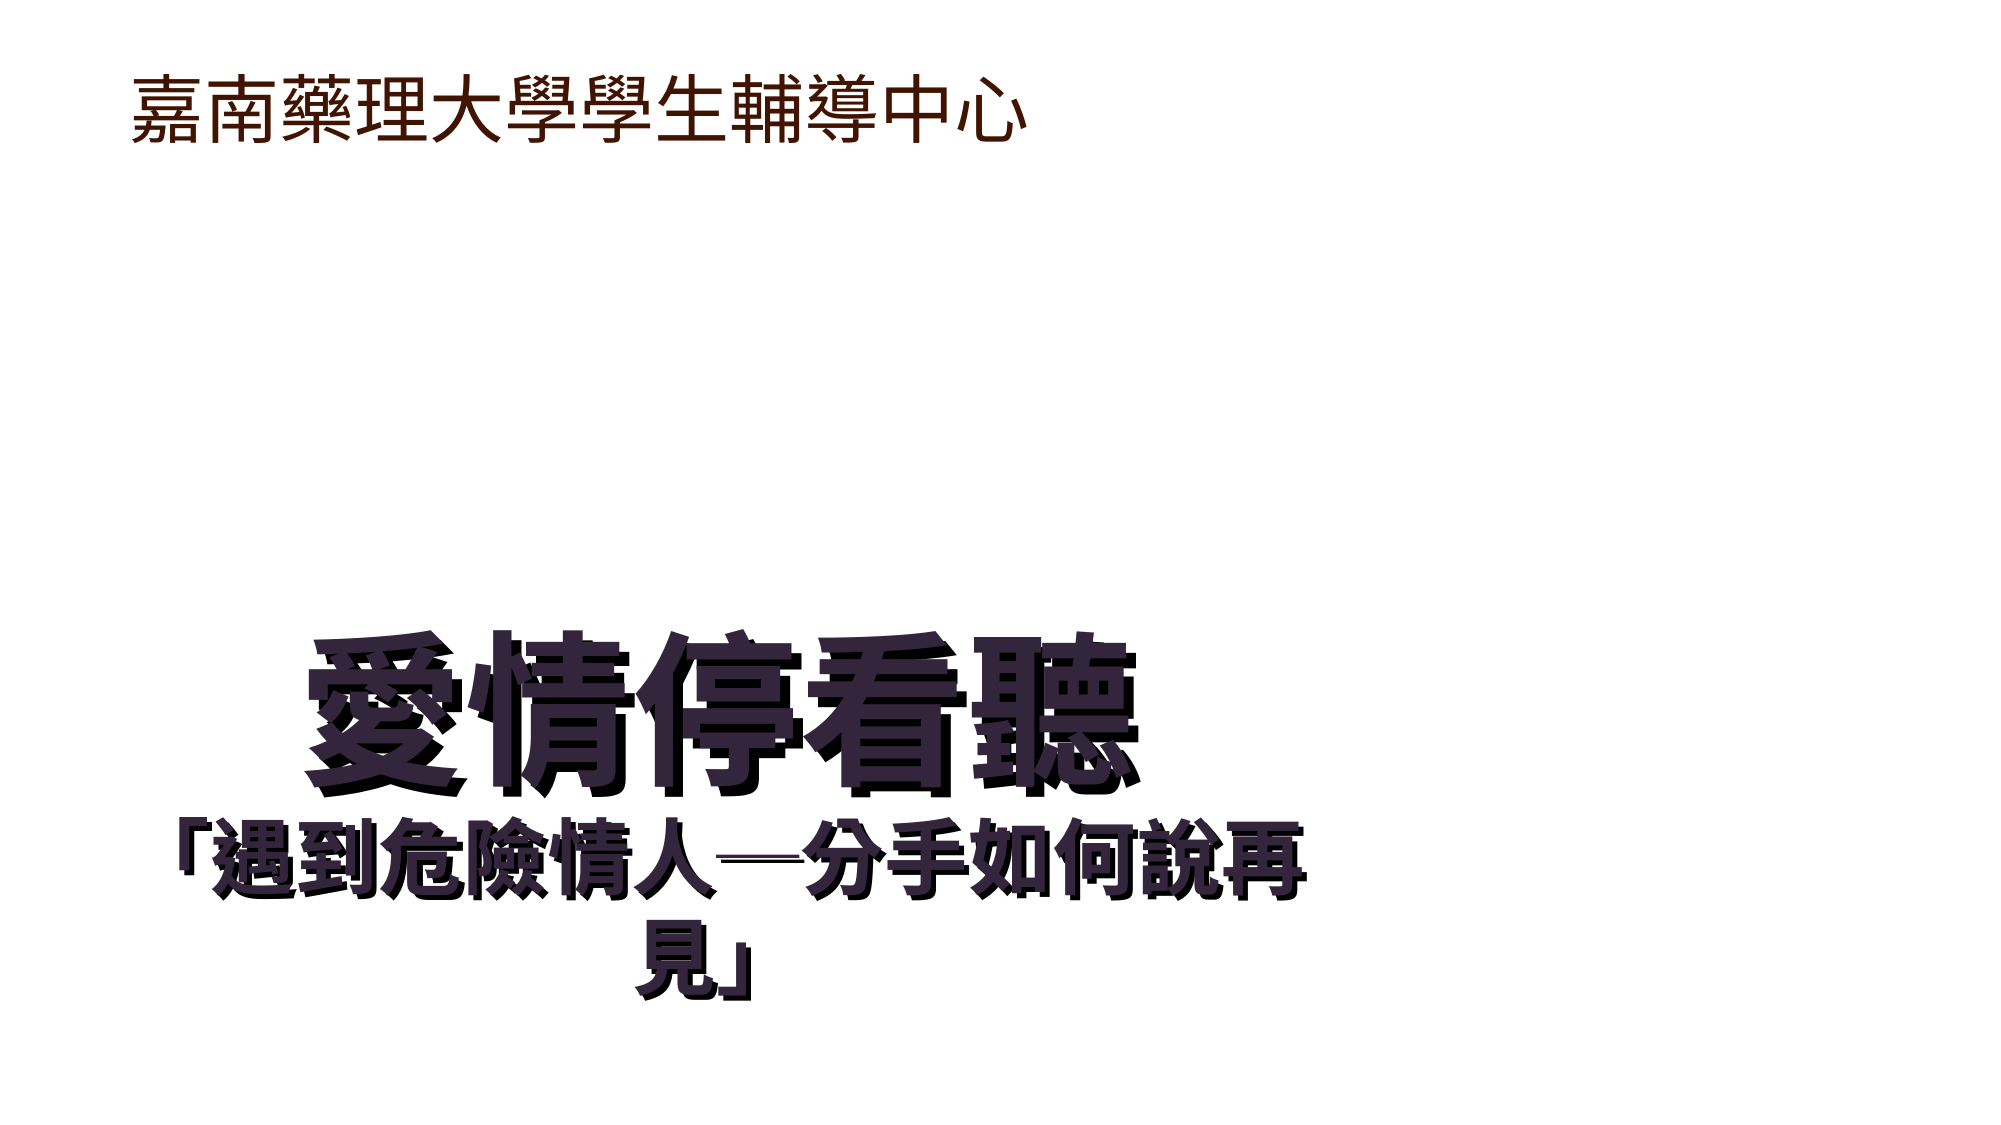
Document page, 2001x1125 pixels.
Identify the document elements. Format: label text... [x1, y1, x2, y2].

subtitle 嘉南藥理大學學生輔導中心 [55, 54, 1106, 161]
title 愛情停看聽 「遇到危險情人─分手如何說再見」 [31, 597, 1402, 906]
